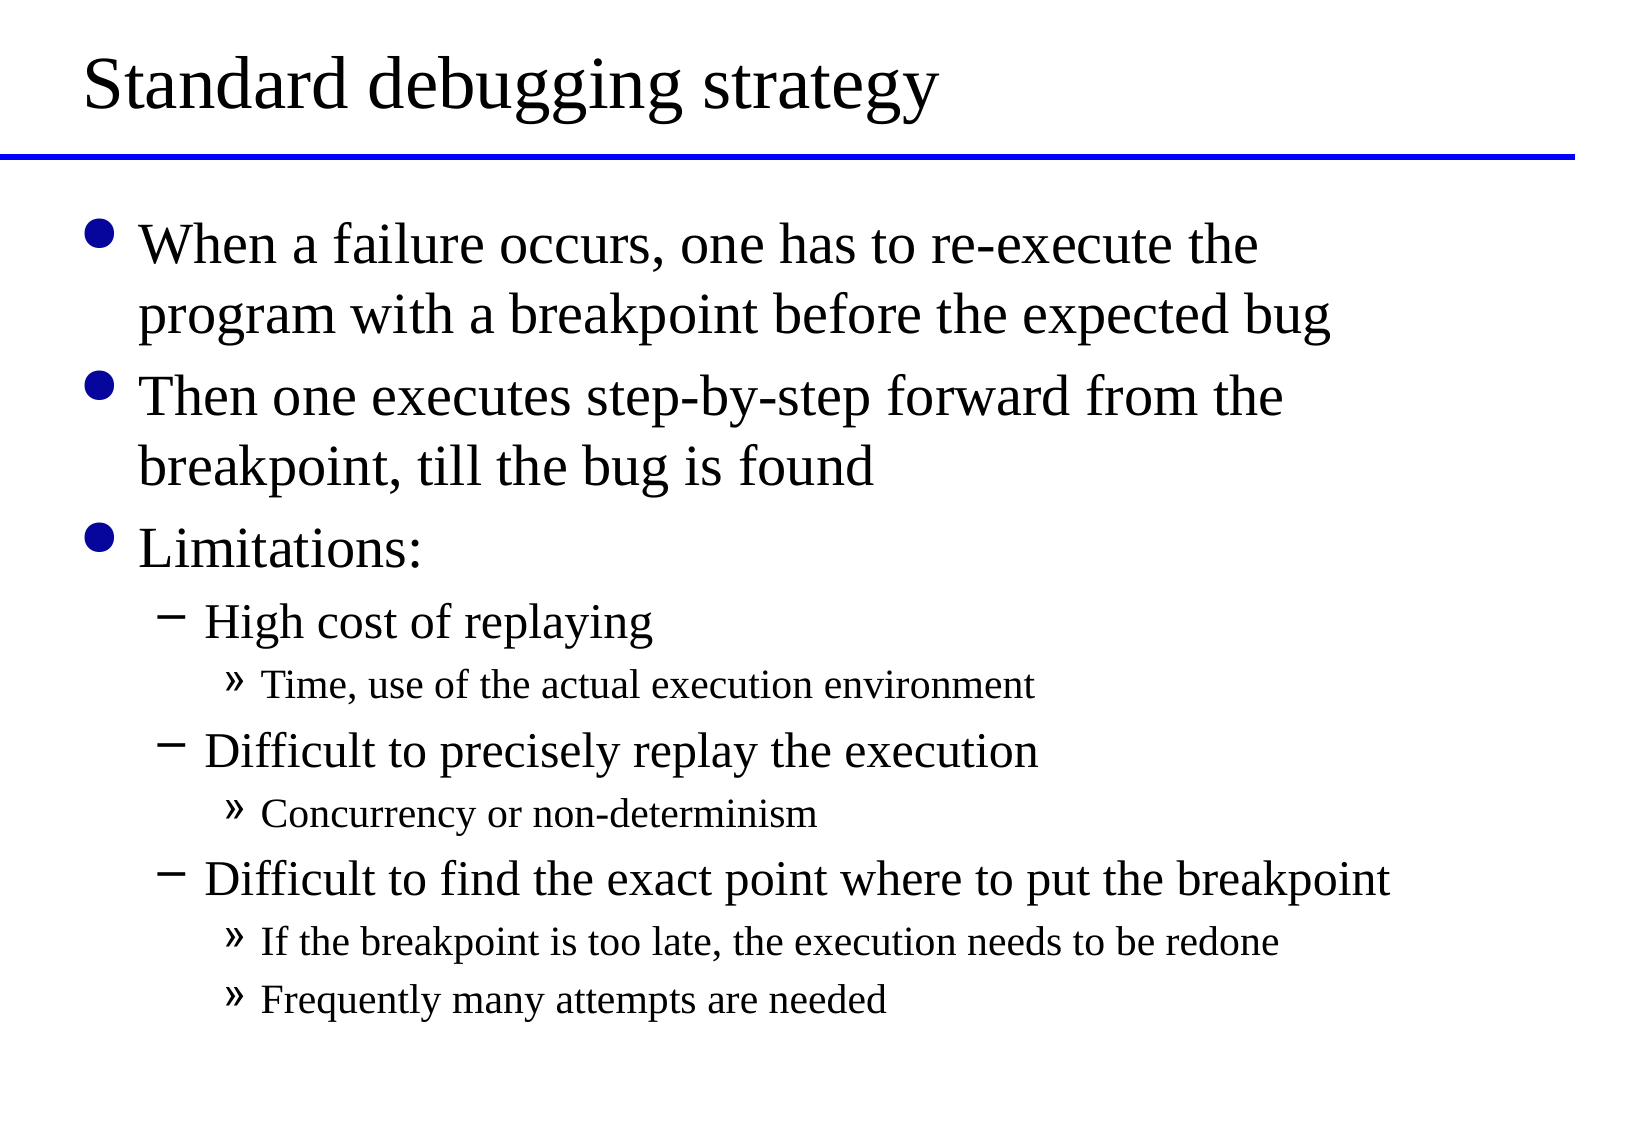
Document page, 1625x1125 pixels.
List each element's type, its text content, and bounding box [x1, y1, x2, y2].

list When a failure occurs, one has to re-execute the program with a breakpoint before the expected bug Then one executes step-by-step forward from the breakpoint, till the bug is found Limitations: High cost of replaying Time, use of the actual execution environment Difficult to precisely replay the execution Concurrency or non-determinism Difficult to find the exact point where to put the breakpoint If the breakpoint is too late, the execution needs to be redone Frequently many attempts are needed [67, 198, 1478, 1061]
title Standard debugging strategy [67, 27, 1544, 131]
